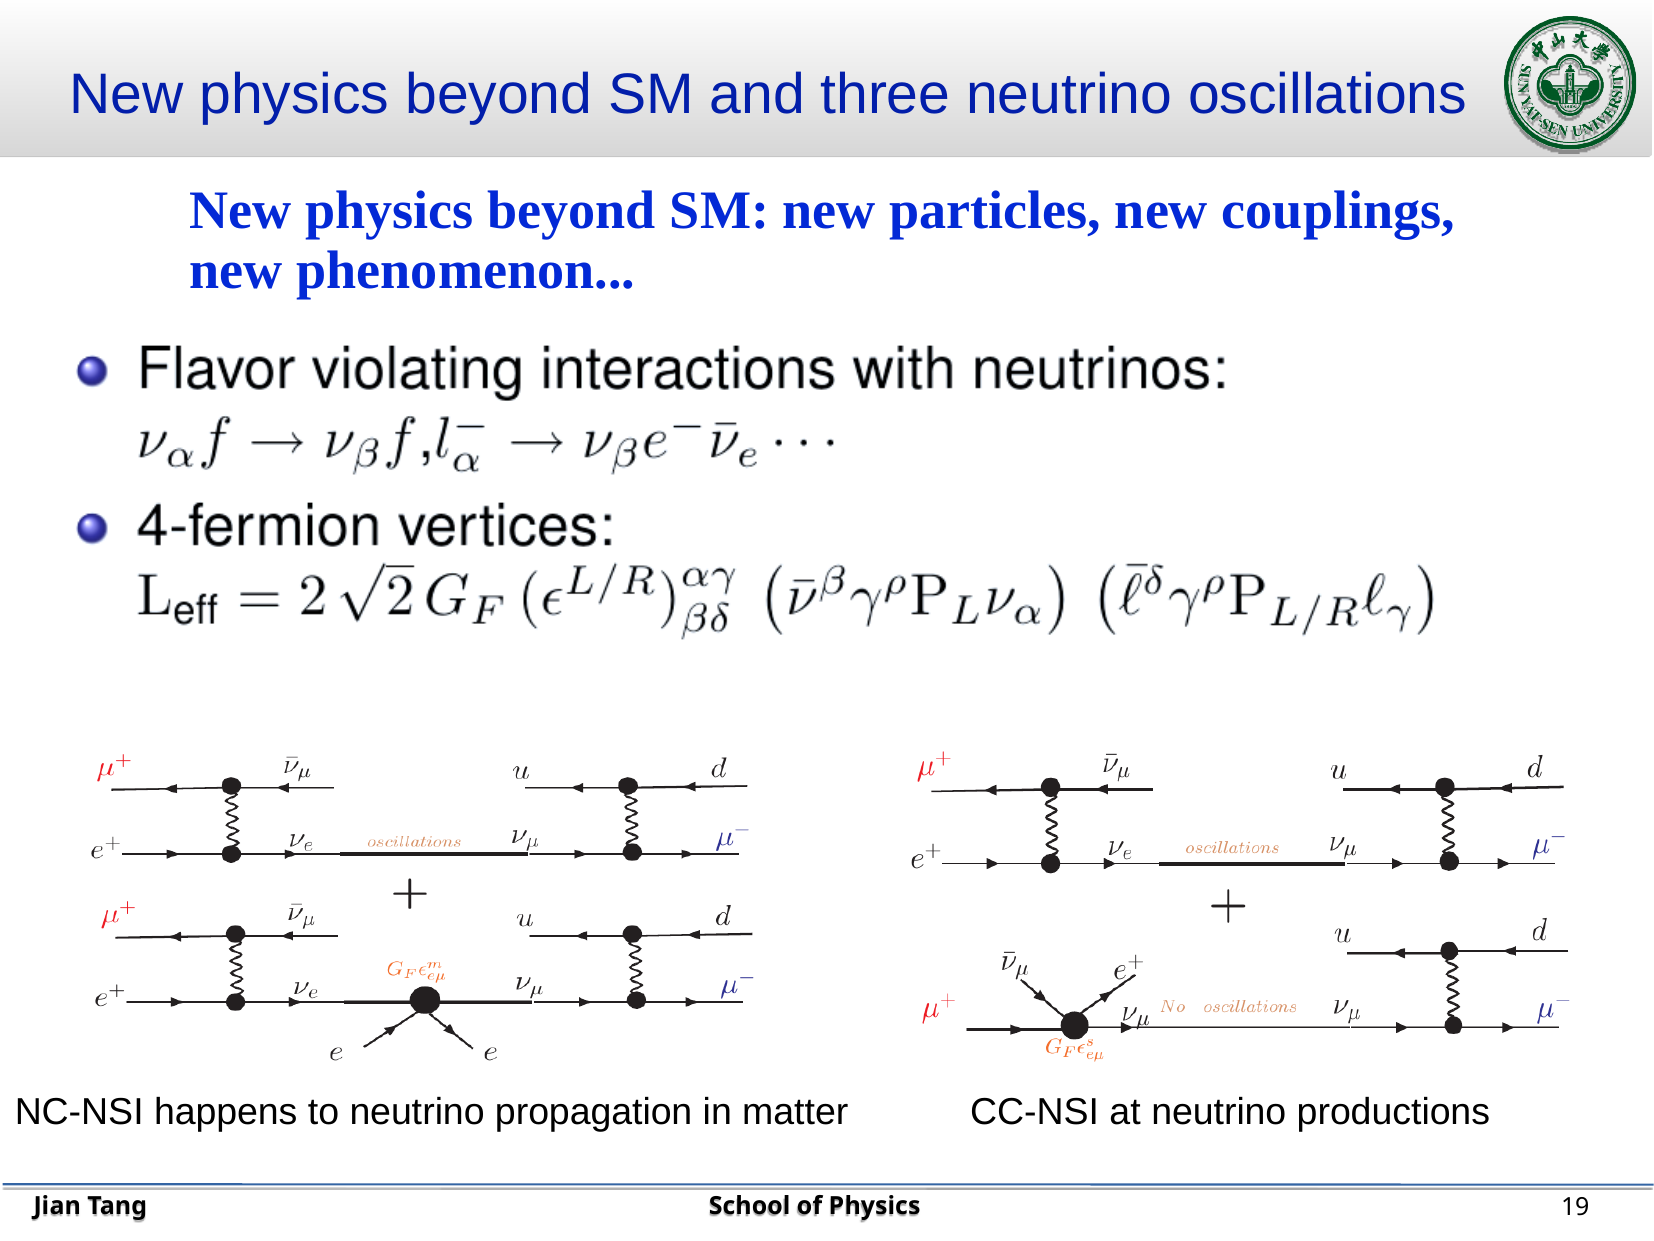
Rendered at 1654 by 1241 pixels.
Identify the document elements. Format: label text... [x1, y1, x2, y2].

title New physics beyond SM and three neutrino oscillations [66, 26, 1479, 155]
text_box New physics beyond SM: new particles, new couplings, new phenomenon... [174, 172, 1556, 314]
text_box NC-NSI happens to neutrino propagation in matter [0, 1083, 871, 1141]
picture [893, 739, 1576, 1066]
picture [75, 735, 766, 1066]
text_box [1530, 1184, 1621, 1231]
picture [64, 335, 1456, 649]
text_box CC-NSI at neutrino productions [955, 1083, 1556, 1141]
